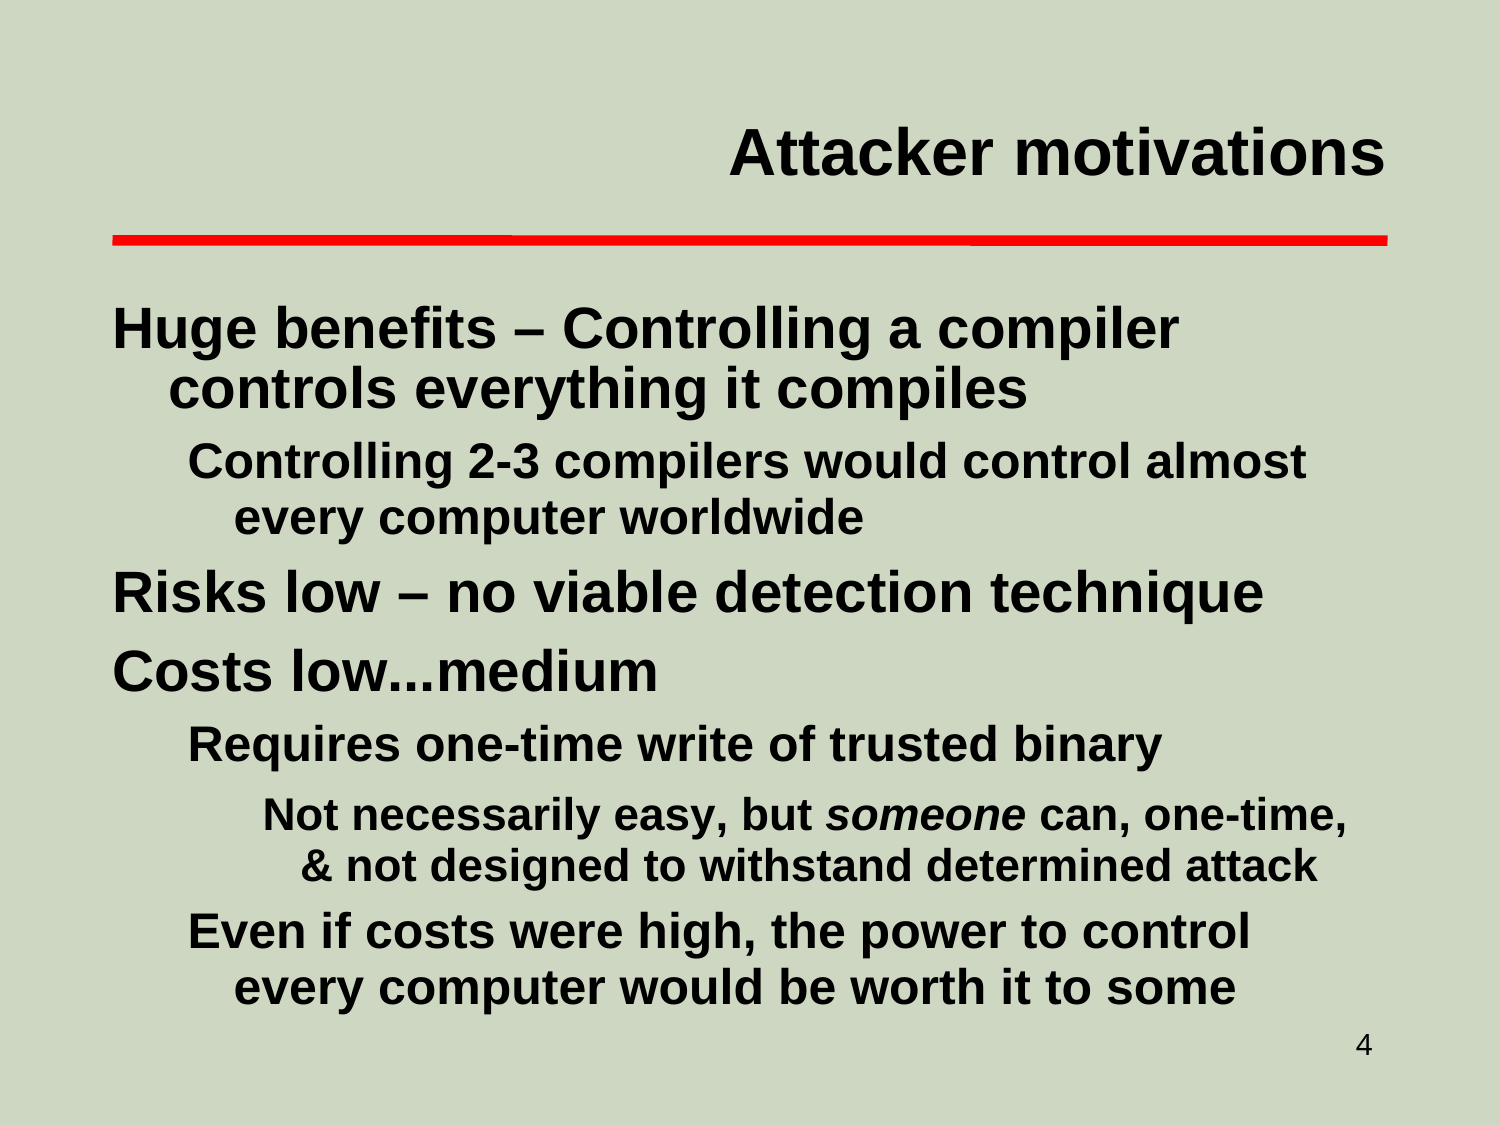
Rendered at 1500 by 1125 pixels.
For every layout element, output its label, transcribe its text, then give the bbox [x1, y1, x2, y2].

list Huge benefits – Controlling a compiler controls everything it compiles Controlling 2-3 compilers would control almost every computer worldwide Risks low – no viable detection technique Costs low...medium Requires one-time write of trusted binary Not necessarily easy, but someone can, one-time, & not designed to withstand determined attack Even if costs were high, the power to control every computer would be worth it to some [112, 299, 1388, 1064]
title Attacker motivations [125, 117, 1388, 192]
